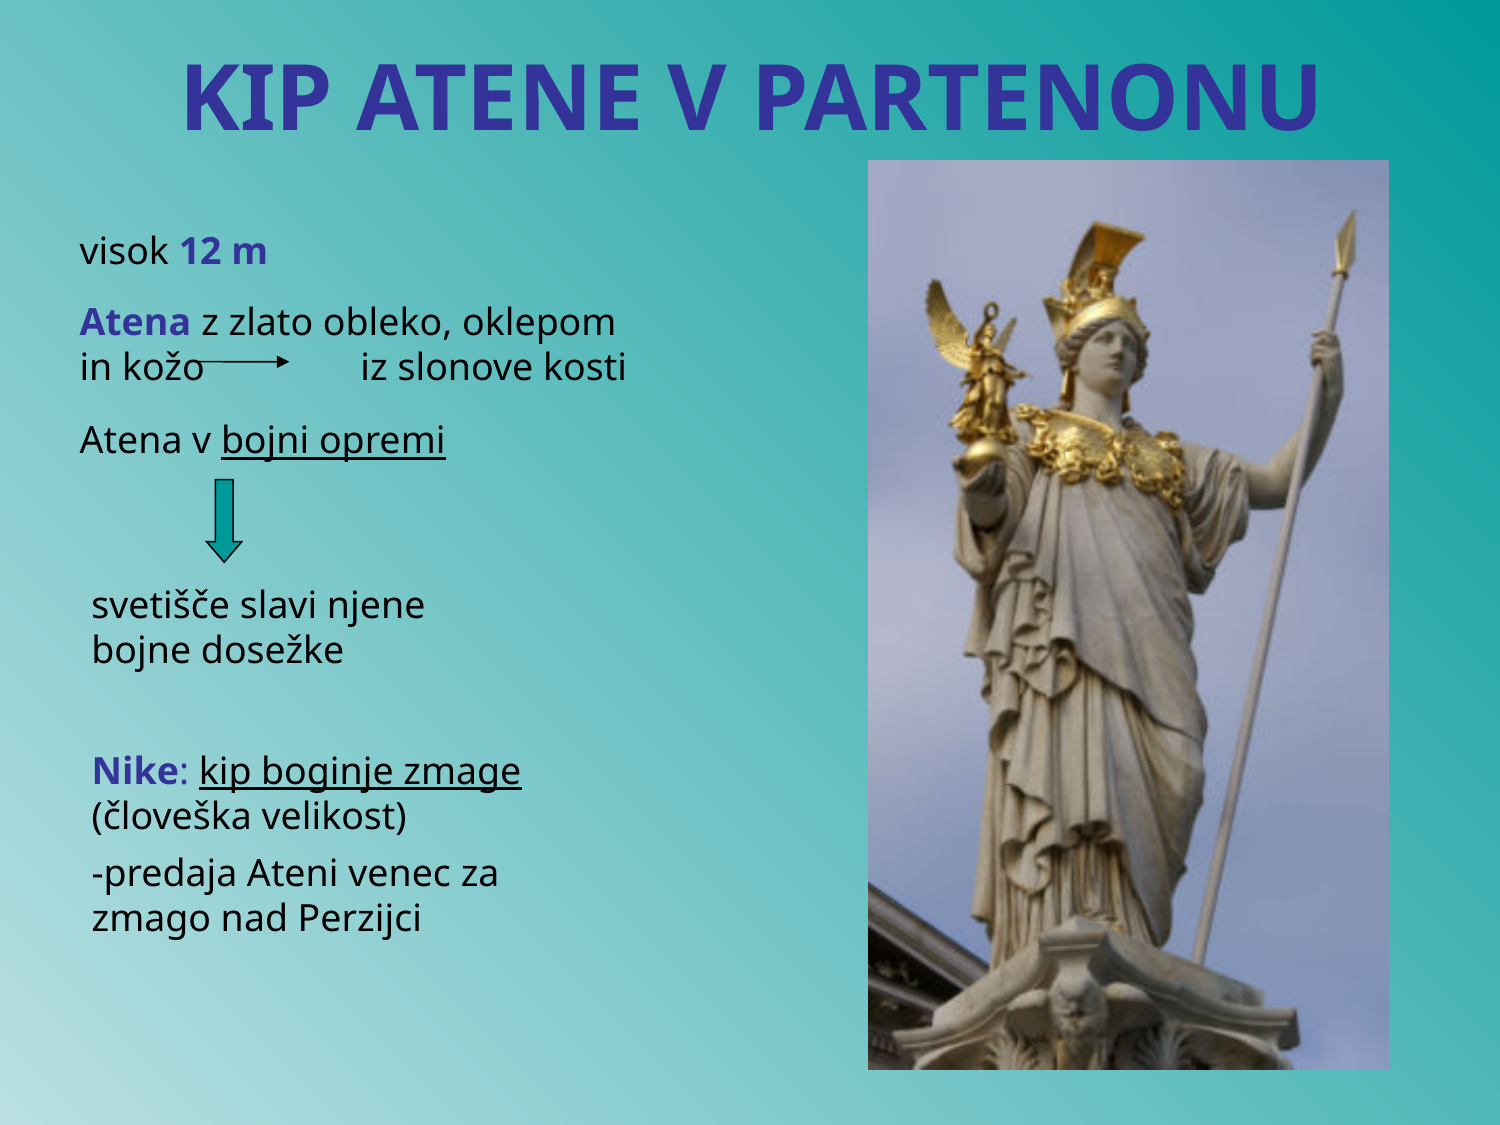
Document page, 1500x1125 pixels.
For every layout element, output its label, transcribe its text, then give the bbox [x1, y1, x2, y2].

text_box svetišče slavi njene bojne dosežke [76, 574, 443, 679]
title KIP ATENE V PARTENONU [76, 0, 1427, 188]
picture [868, 160, 1389, 1070]
text_box Atena v bojni opremi [64, 408, 609, 469]
text_box Atena z zlato obleko, oklepom in kožo iz slonove kosti [64, 290, 668, 396]
text_box [206, 479, 242, 563]
text_box visok 12 m [64, 219, 585, 280]
text_box Nike: kip boginje zmage (človeška velikost) -predaja Ateni venec za zmago nad Perzijci [76, 739, 573, 947]
